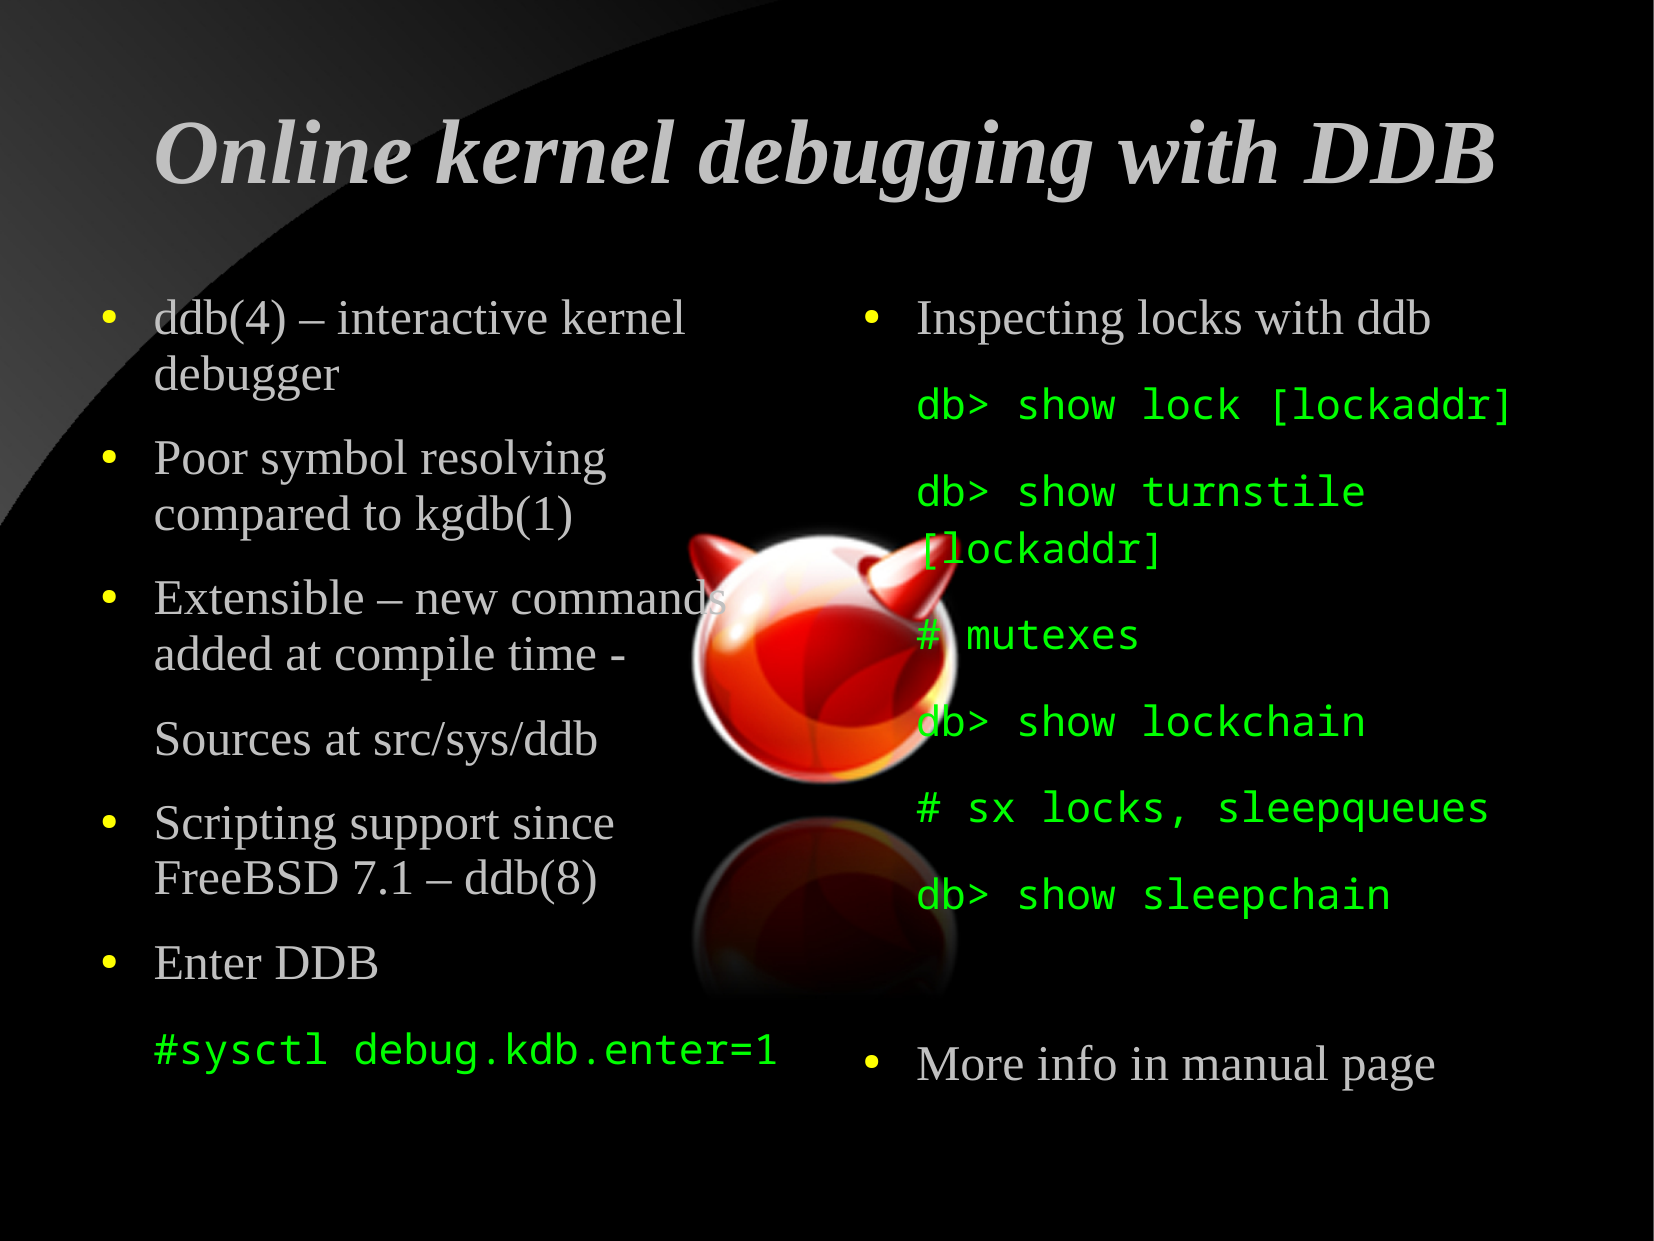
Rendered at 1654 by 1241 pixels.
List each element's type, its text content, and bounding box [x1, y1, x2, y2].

picture [0, 0, 1654, 1241]
list Inspecting locks with ddb db> show lock [lockaddr] db> show turnstile [lockaddr] # mutexes db> show lockchain # sx locks, sleepqueues db> show sleepchain More info in manual page [845, 290, 1572, 1129]
title Online kernel debugging with DDB [82, 44, 1571, 262]
list ddb(4) – interactive kernel debugger Poor symbol resolving compared to kgdb(1) Extensible – new commands added at compile time - Sources at src/sys/ddb Scripting support since FreeBSD 7.1 – ddb(8) Enter DDB #sysctl debug.kdb.enter=1 [82, 290, 809, 1157]
